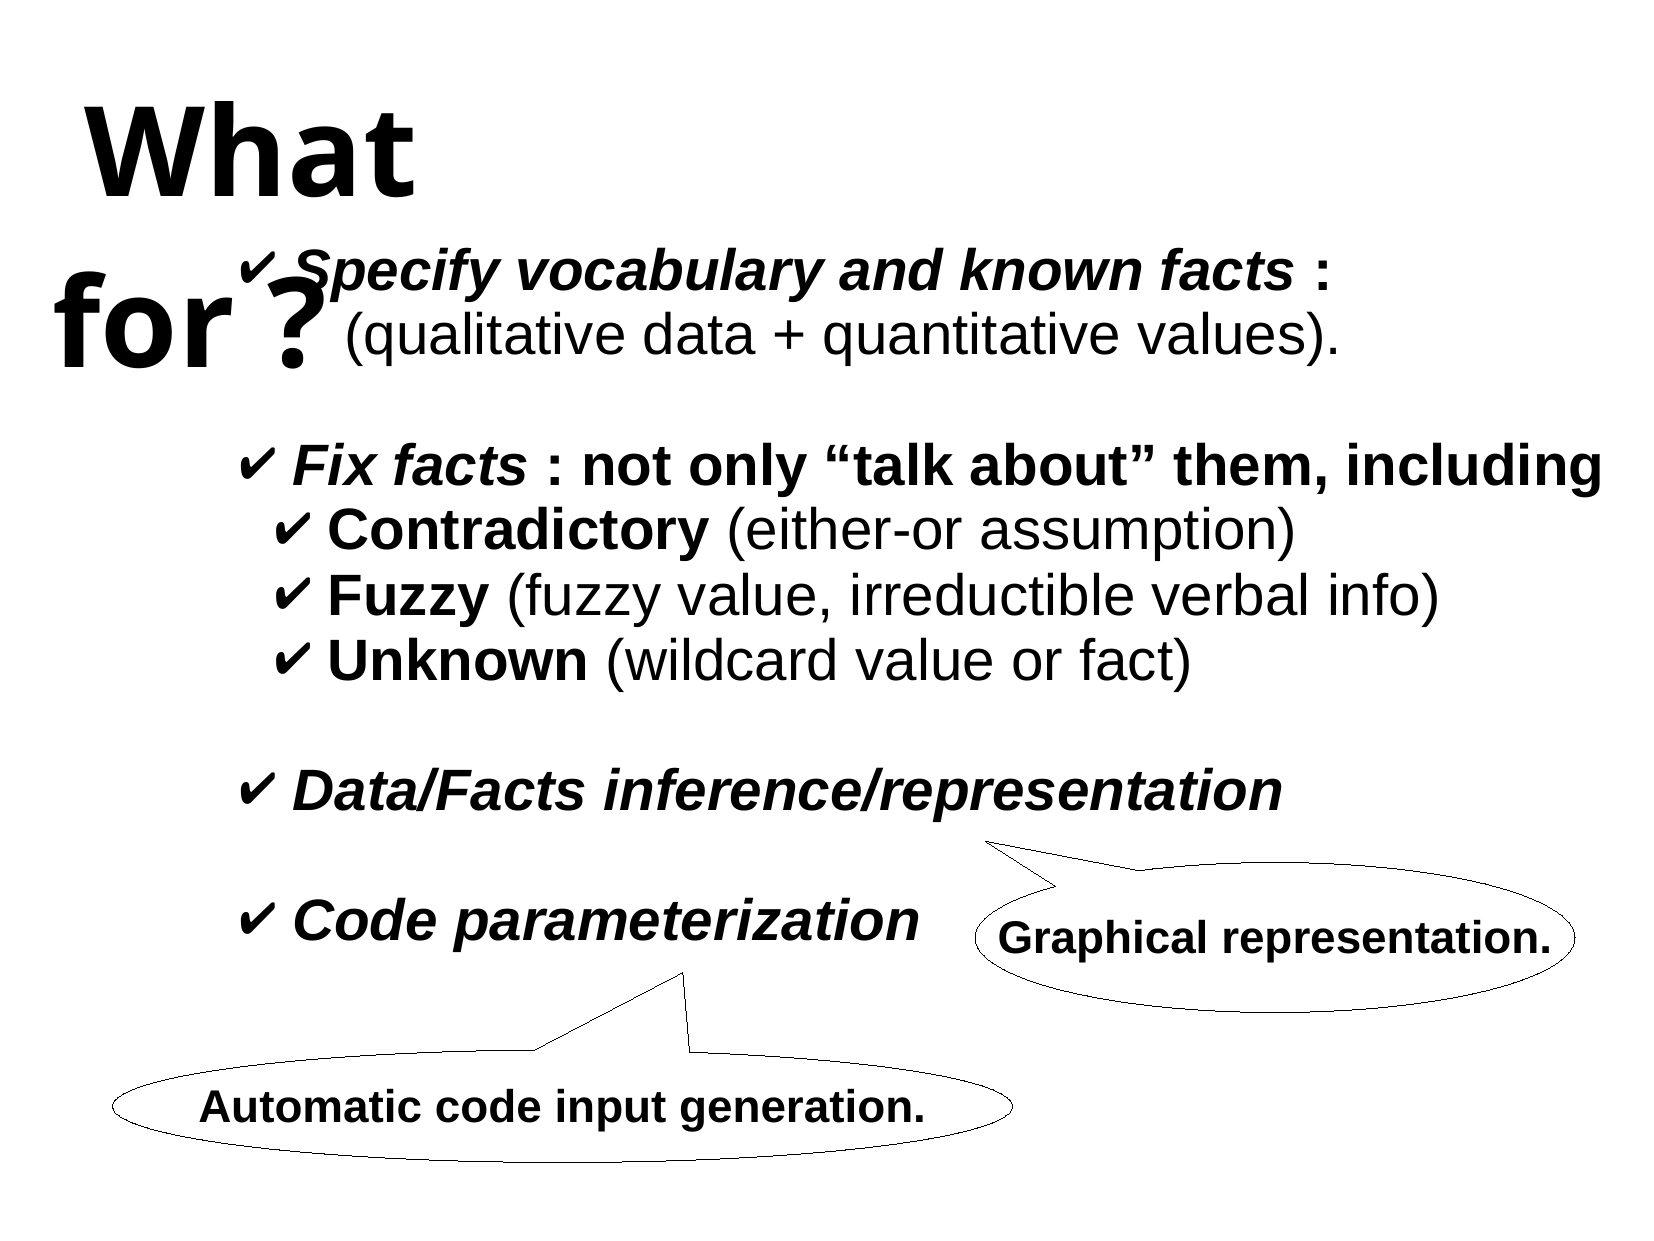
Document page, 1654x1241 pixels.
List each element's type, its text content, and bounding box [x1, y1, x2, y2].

text_box Specify vocabulary and known facts : (qualitative data + quantitative values). Fix facts : not only “talk about” them, including Contradictory (either-or assumption) Fuzzy (fuzzy value, irreductible verbal info) Unknown (wildcard value or fact) Data/Facts inference/representation Code parameterization [225, 136, 1620, 1126]
text_box Automatic code input generation. [112, 972, 1013, 1163]
text_box Graphical representation. [975, 841, 1576, 1013]
text_box What for ? [37, 55, 713, 263]
